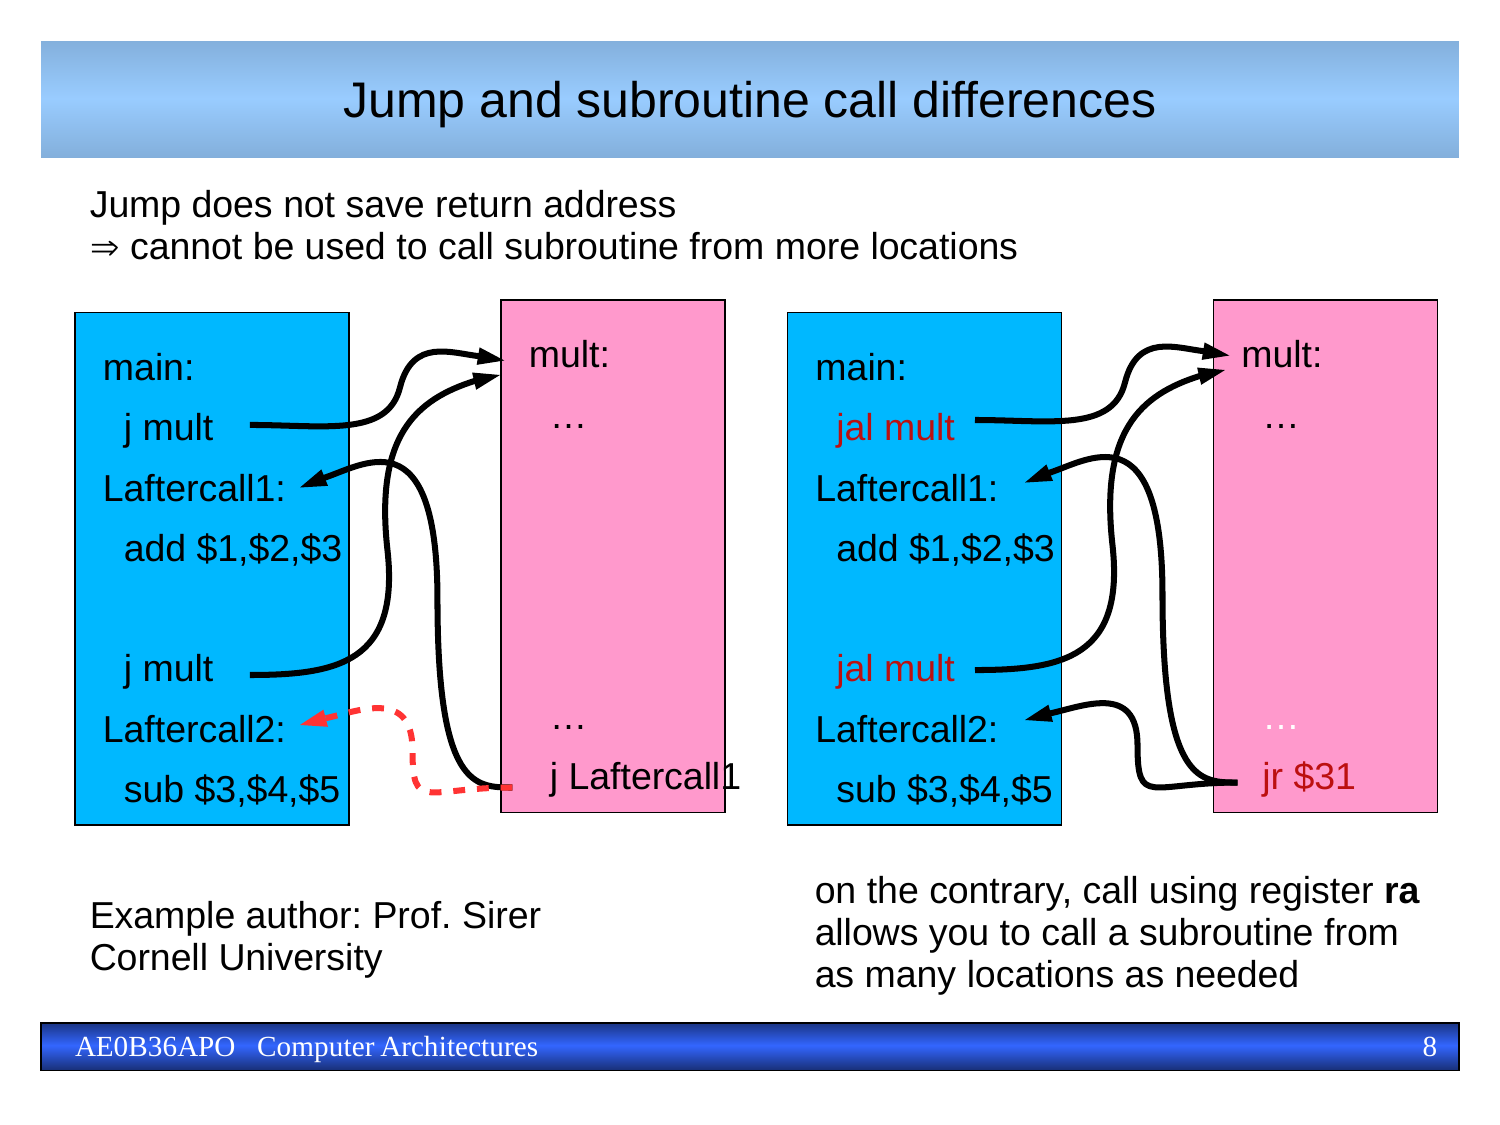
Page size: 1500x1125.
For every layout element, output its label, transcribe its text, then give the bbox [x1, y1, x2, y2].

title Jump and subroutine call differences [41, 41, 1459, 158]
text_box mult: … … j Laftercall1 [501, 299, 725, 813]
text_box main: j mult Laftercall1: add $1,$2,$3 j mult Laftercall2: sub $3,$4,$5 [75, 312, 349, 826]
text_box mult: … … jr $31 [1213, 299, 1438, 813]
text_box main: jal mult Laftercall1: add $1,$2,$3 jal mult Laftercall2: sub $3,$4,$5 [787, 312, 1062, 826]
text_box Example author: Prof. Sirer Cornell University [74, 887, 613, 1016]
text_box on the contrary, call using register ra allows you to call a subroutine from as many locations as needed [799, 862, 1450, 1004]
text_box Jump does not save return address ⇒ cannot be used to call subroutine from more locations [75, 176, 1034, 275]
